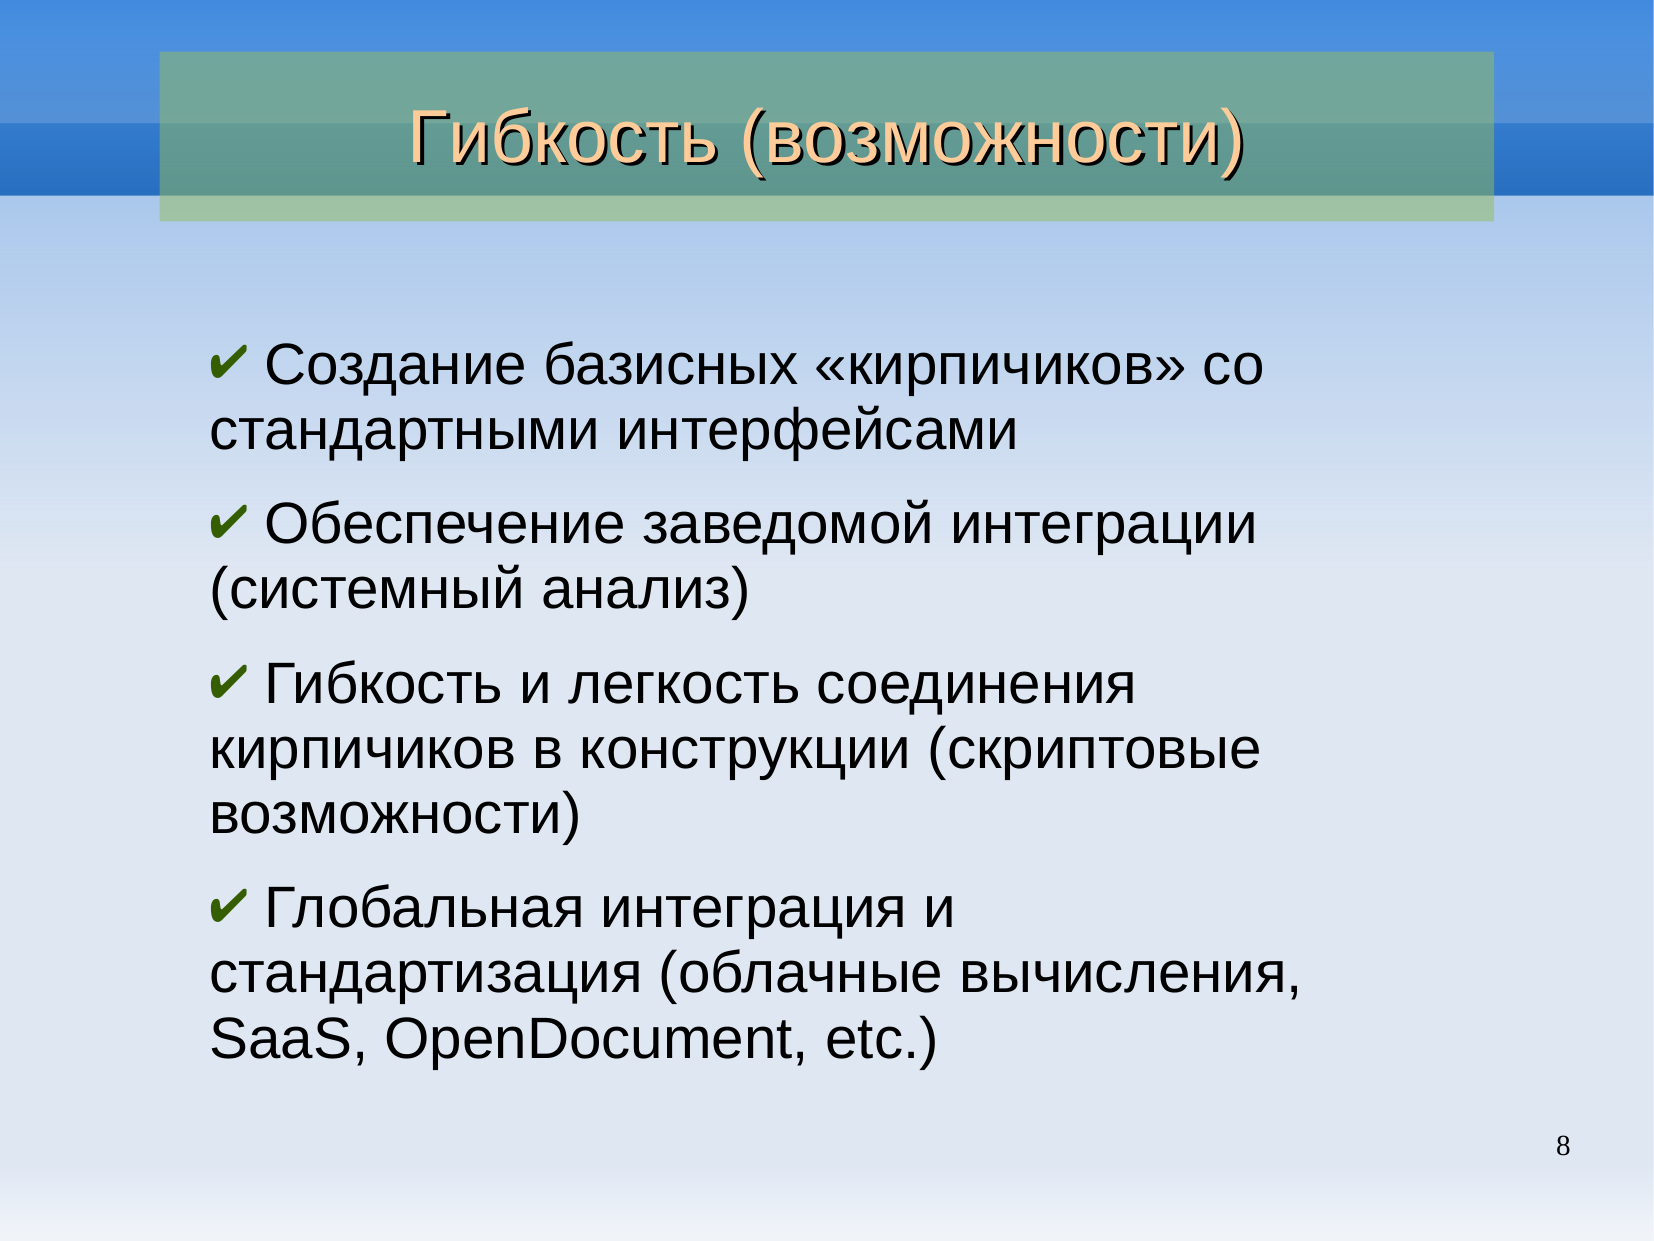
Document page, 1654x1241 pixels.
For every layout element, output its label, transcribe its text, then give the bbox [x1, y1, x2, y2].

title Гибкость (возможности) [159, 51, 1495, 222]
text_box Создание базисных «кирпичиков» со стандартными интерфейсами Обеспечение заведомой интеграции (системный анализ) Гибкость и легкость соединения кирпичиков в конструкции (скриптовые возможности) Глобальная интеграция и стандартизация (облачные вычисления, SaaS, OpenDocument, etc.) [195, 324, 1396, 1076]
picture [0, 0, 1654, 1241]
